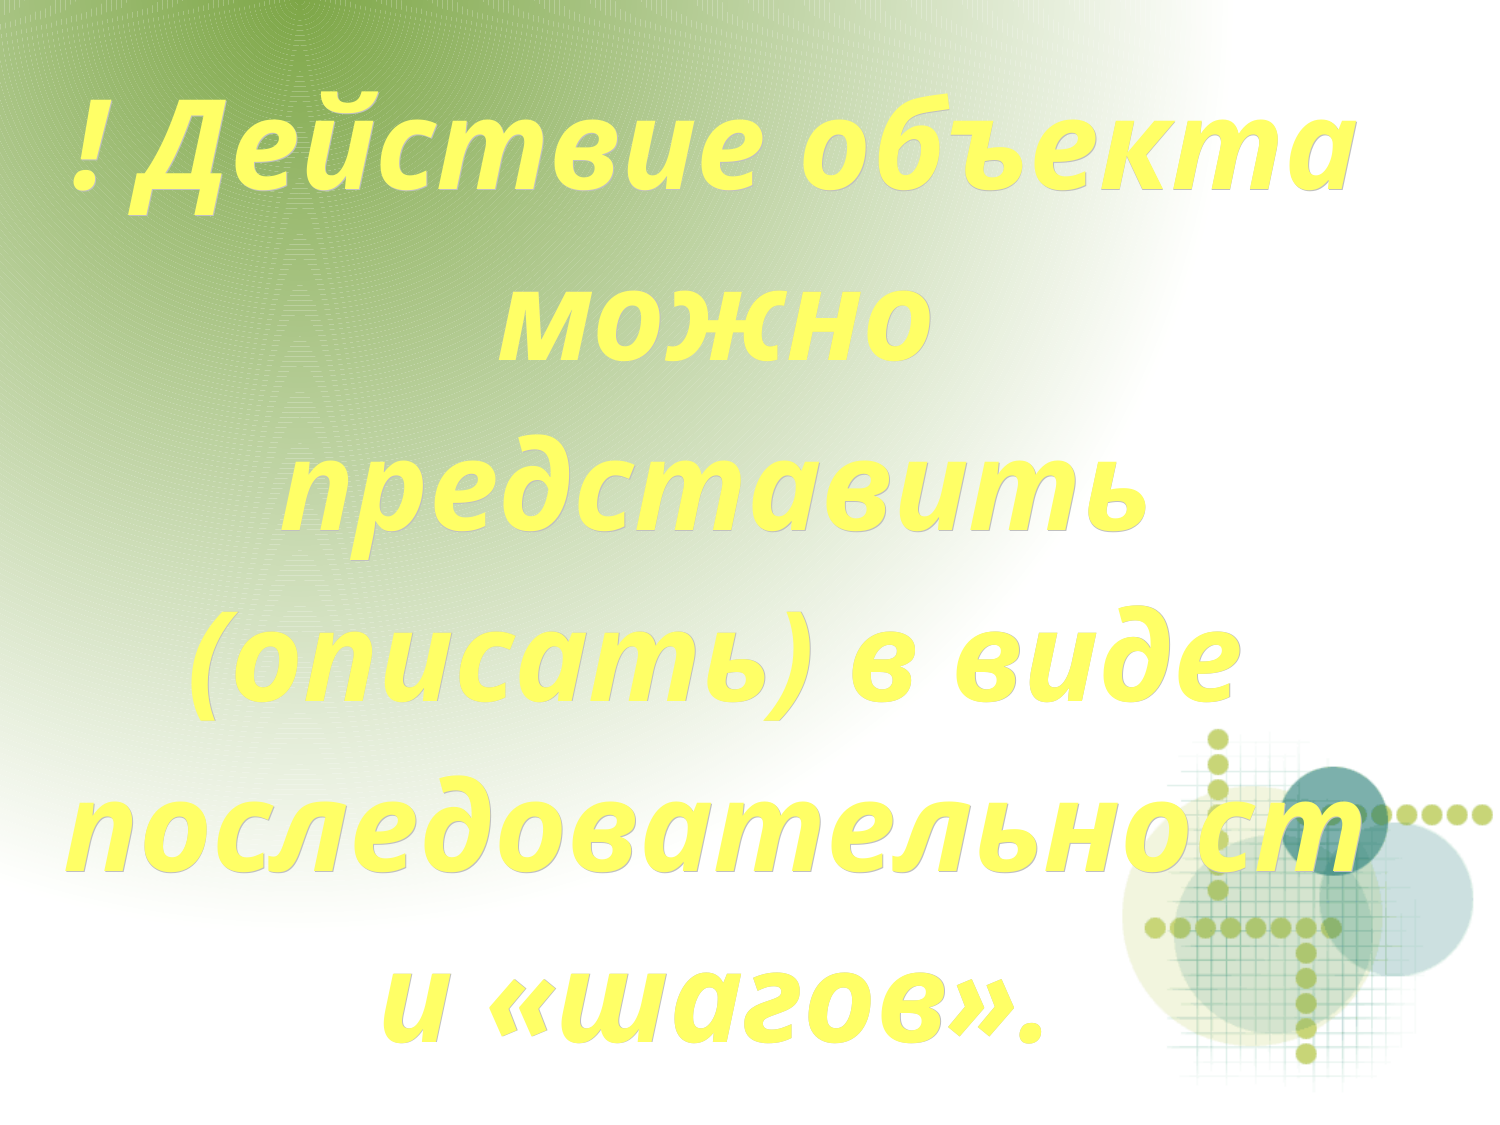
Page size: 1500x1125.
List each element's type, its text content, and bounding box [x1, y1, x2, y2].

title ! Действие объекта можно представить (описать) в виде последовательности «шагов». [41, 131, 1392, 1004]
picture [1110, 718, 1500, 1098]
